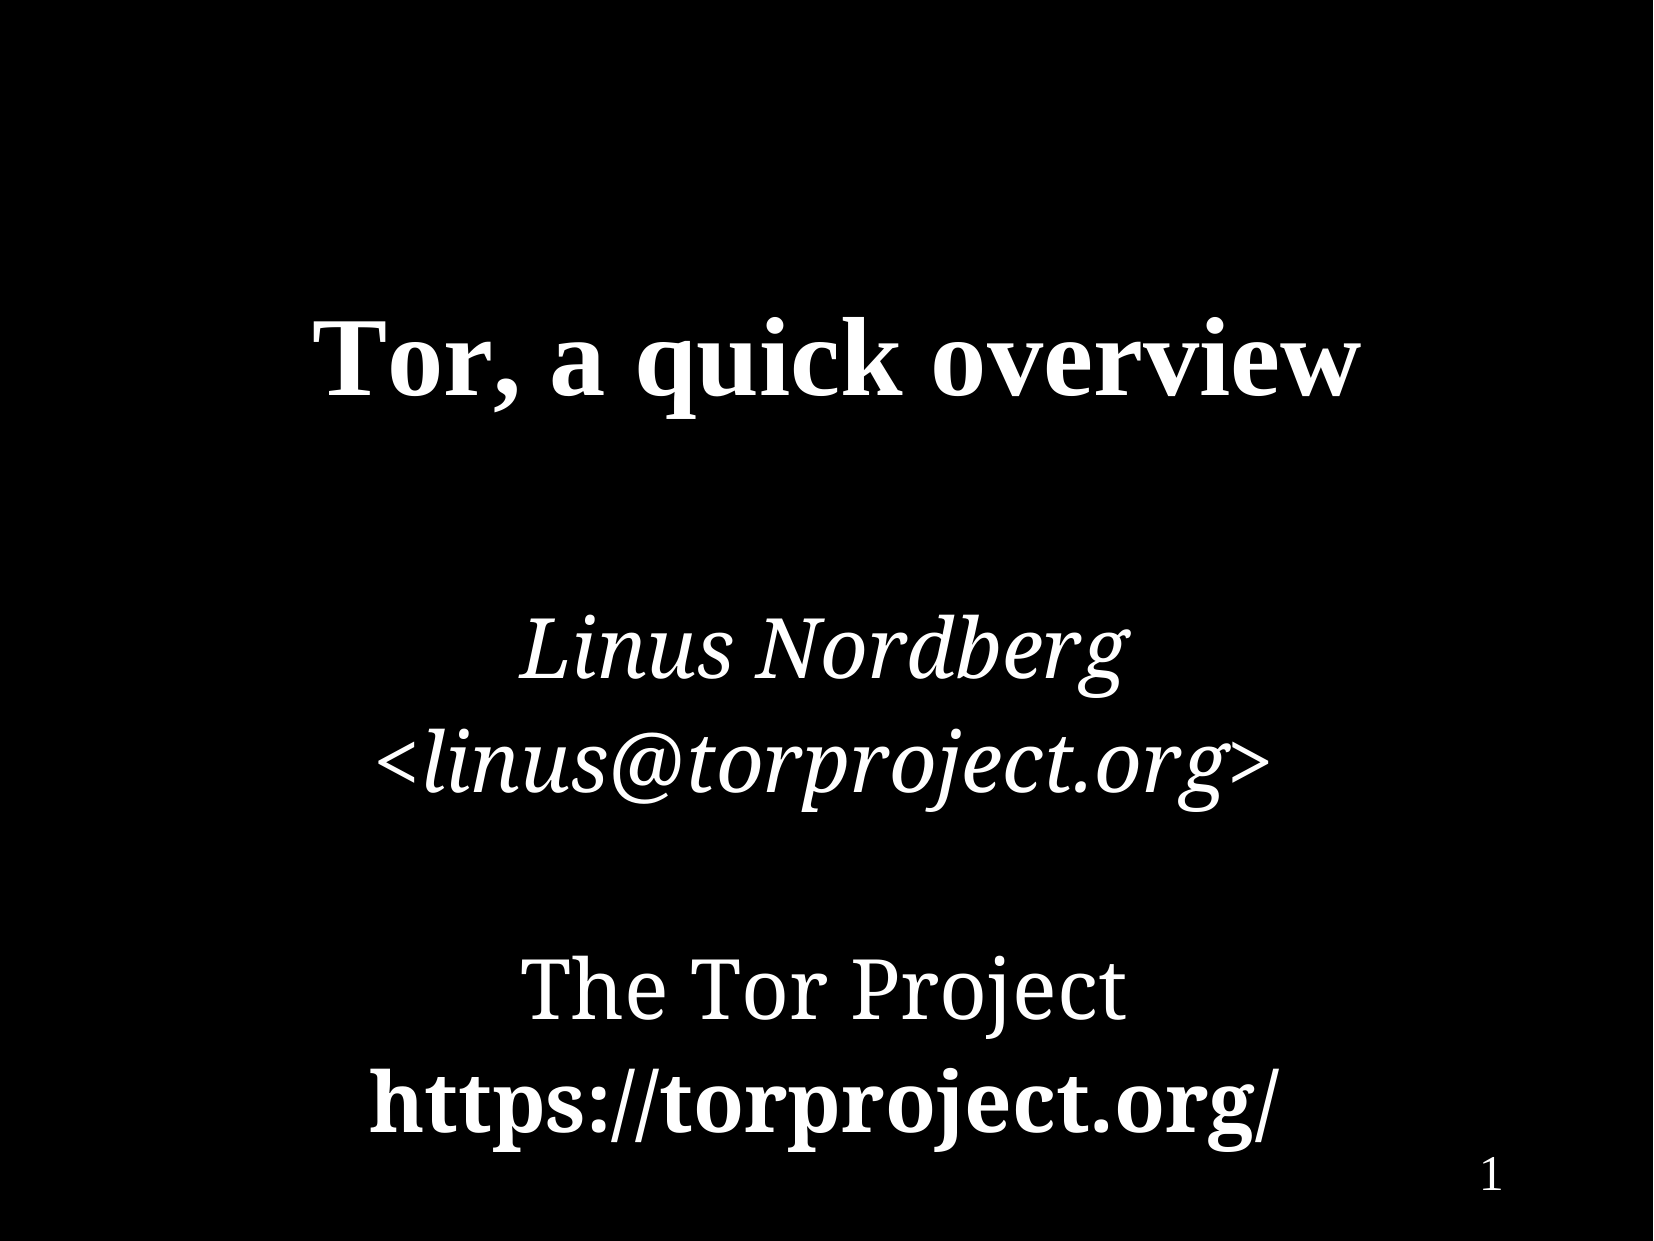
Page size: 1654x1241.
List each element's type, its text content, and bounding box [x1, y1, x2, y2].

subtitle Linus Nordberg <linus@torproject.org> The Tor Project https://torproject.org/ [118, 428, 1531, 1228]
title Tor, a quick overview [131, 153, 1544, 562]
